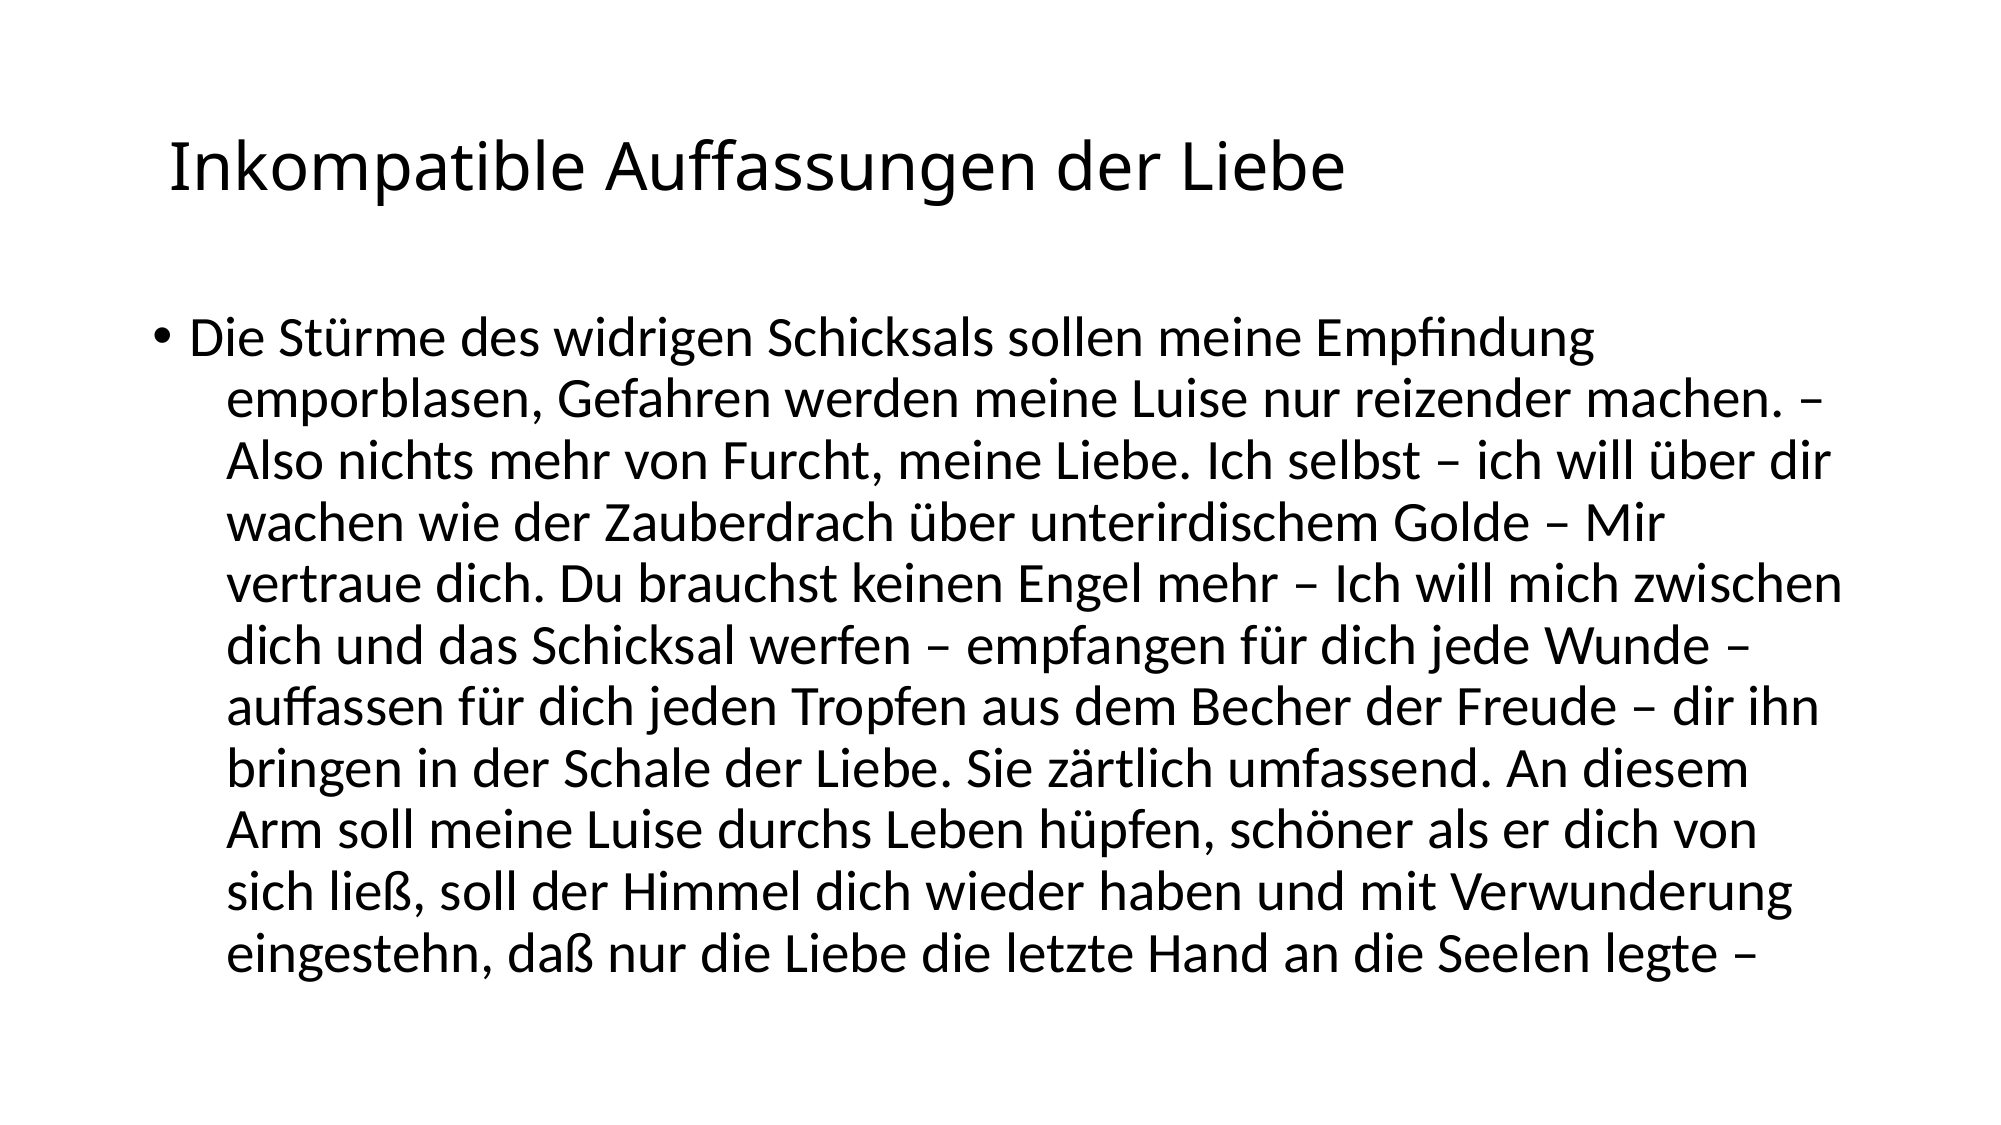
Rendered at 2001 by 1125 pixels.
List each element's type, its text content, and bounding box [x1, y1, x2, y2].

list Die Stürme des widrigen Schicksals sollen meine Empfindung emporblasen, Gefahren werden meine Luise nur reizender machen. – Also nichts mehr von Furcht, meine Liebe. Ich selbst – ich will über dir wachen wie der Zauberdrach über unterirdischem Golde – Mir vertraue dich. Du brauchst keinen Engel mehr – Ich will mich zwischen dich und das Schicksal werfen – empfangen für dich jede Wunde – auffassen für dich jeden Tropfen aus dem Becher der Freude – dir ihn bringen in der Schale der Liebe. Sie zärtlich umfassend. An diesem Arm soll meine Luise durchs Leben hüpfen, schöner als er dich von sich ließ, soll der Himmel dich wieder haben und mit Verwunderung eingestehn, daß nur die Liebe die letzte Hand an die Seelen legte – [137, 299, 1863, 1014]
title Inkompatible Auffassungen der Liebe [137, 59, 1863, 278]
